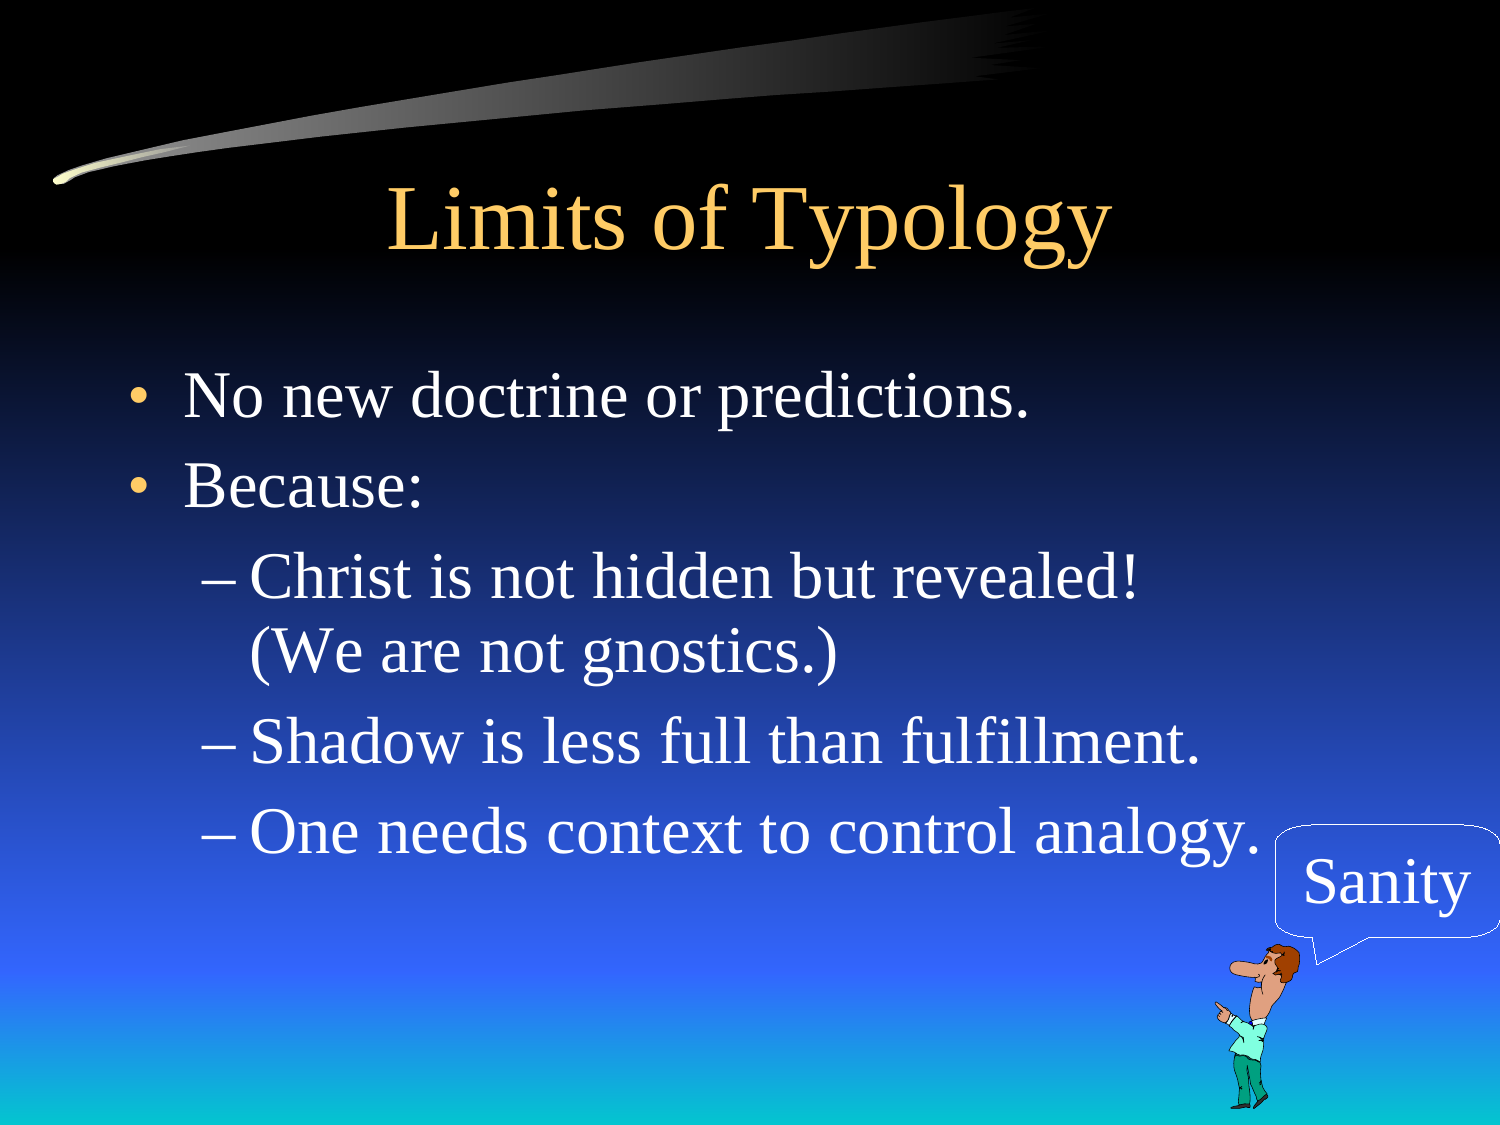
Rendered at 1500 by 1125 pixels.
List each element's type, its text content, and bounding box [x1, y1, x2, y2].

title Limits of Typology [112, 124, 1388, 313]
text_box Sanity [1275, 824, 1500, 965]
chart [1214, 943, 1301, 1110]
list No new doctrine or predictions. Because: Christ is not hidden but revealed! (We are not gnostics.) Shadow is less full than fulfillment. One needs context to control analogy. [112, 350, 1388, 1026]
